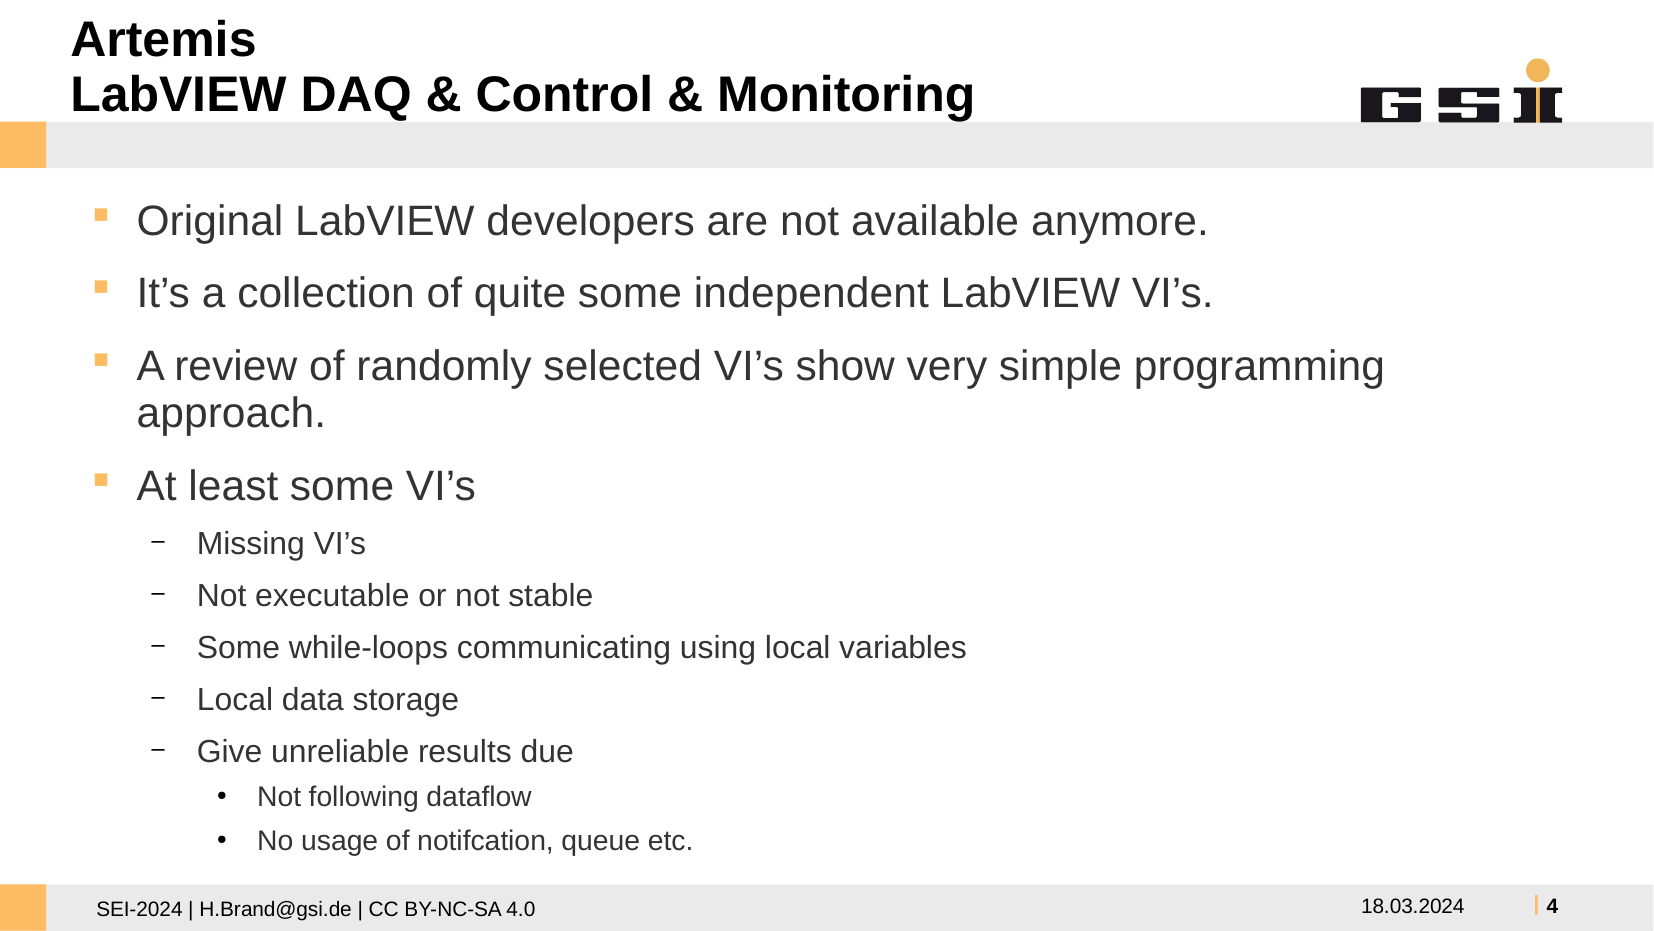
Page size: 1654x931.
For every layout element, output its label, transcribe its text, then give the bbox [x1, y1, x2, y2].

picture [1359, 56, 1564, 125]
list Original LabVIEW developers are not available anymore. It’s a collection of quite some independent LabVIEW VI’s. A review of randomly selected VI’s show very simple programming approach. At least some VI’s Missing VI’s Not executable or not stable Some while-loops communicating using local variables Local data storage Give unreliable results due Not following dataflow No usage of notifcation, queue etc. [76, 196, 1562, 862]
title Artemis LabVIEW DAQ & Control & Monitoring [70, 10, 1081, 123]
